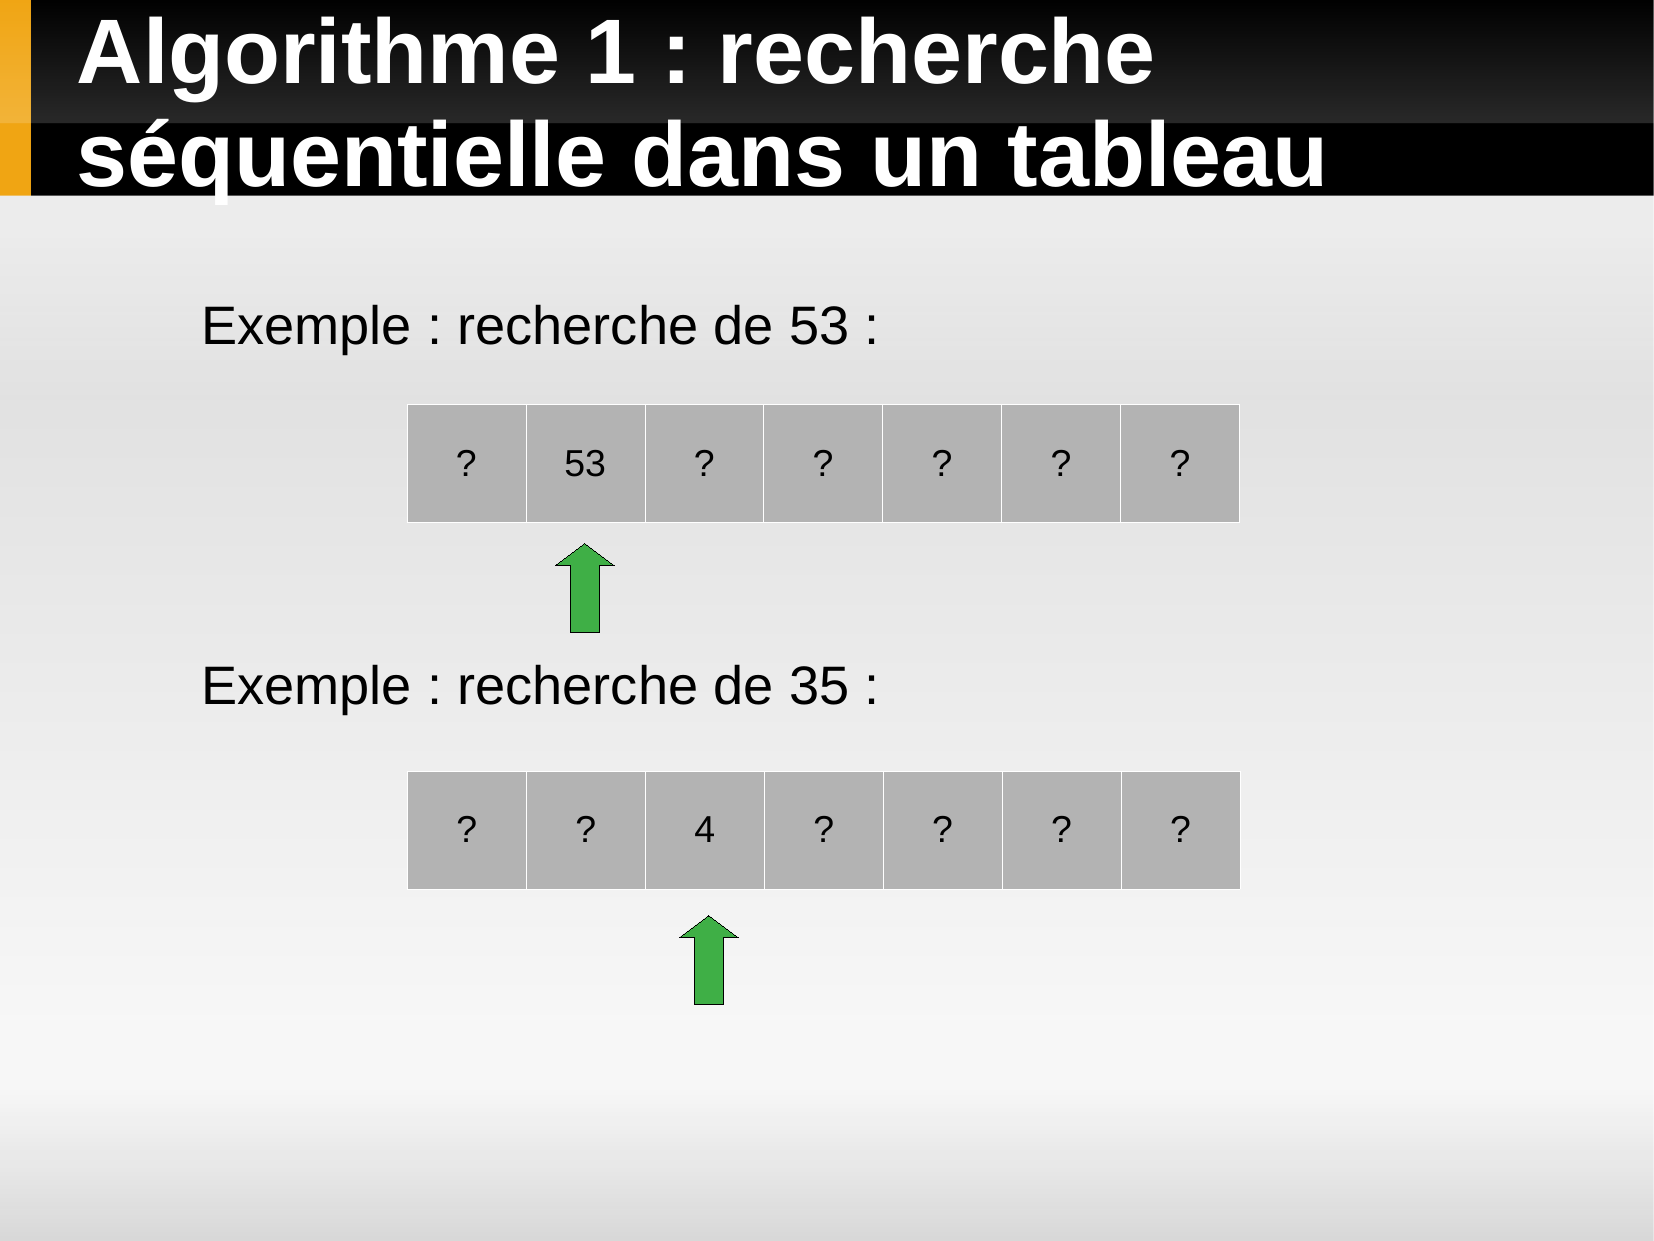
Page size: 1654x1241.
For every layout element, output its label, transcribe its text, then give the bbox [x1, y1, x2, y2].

table_header ? [1122, 772, 1240, 889]
title Algorithme 1 : recherche séquentielle dans un tableau [76, 0, 1565, 208]
table_header ? [883, 405, 1001, 522]
list Exemple : recherche de 53 : Exemple : recherche de 35 : [88, 295, 1577, 1039]
table_header ? [764, 405, 882, 522]
table_header 53 [527, 405, 645, 522]
table_header ? [408, 405, 526, 522]
table_header ? [408, 772, 526, 889]
table_header ? [1003, 772, 1121, 889]
table_header ? [646, 405, 763, 522]
table_header ? [1002, 405, 1120, 522]
table_header ? [527, 772, 645, 889]
table_header ? [1121, 405, 1239, 522]
table_header ? [765, 772, 883, 889]
picture [0, 0, 1654, 1241]
table_header ? [884, 772, 1002, 889]
text_box [555, 543, 615, 633]
table_header 4 [646, 772, 764, 889]
text_box [679, 915, 739, 1005]
